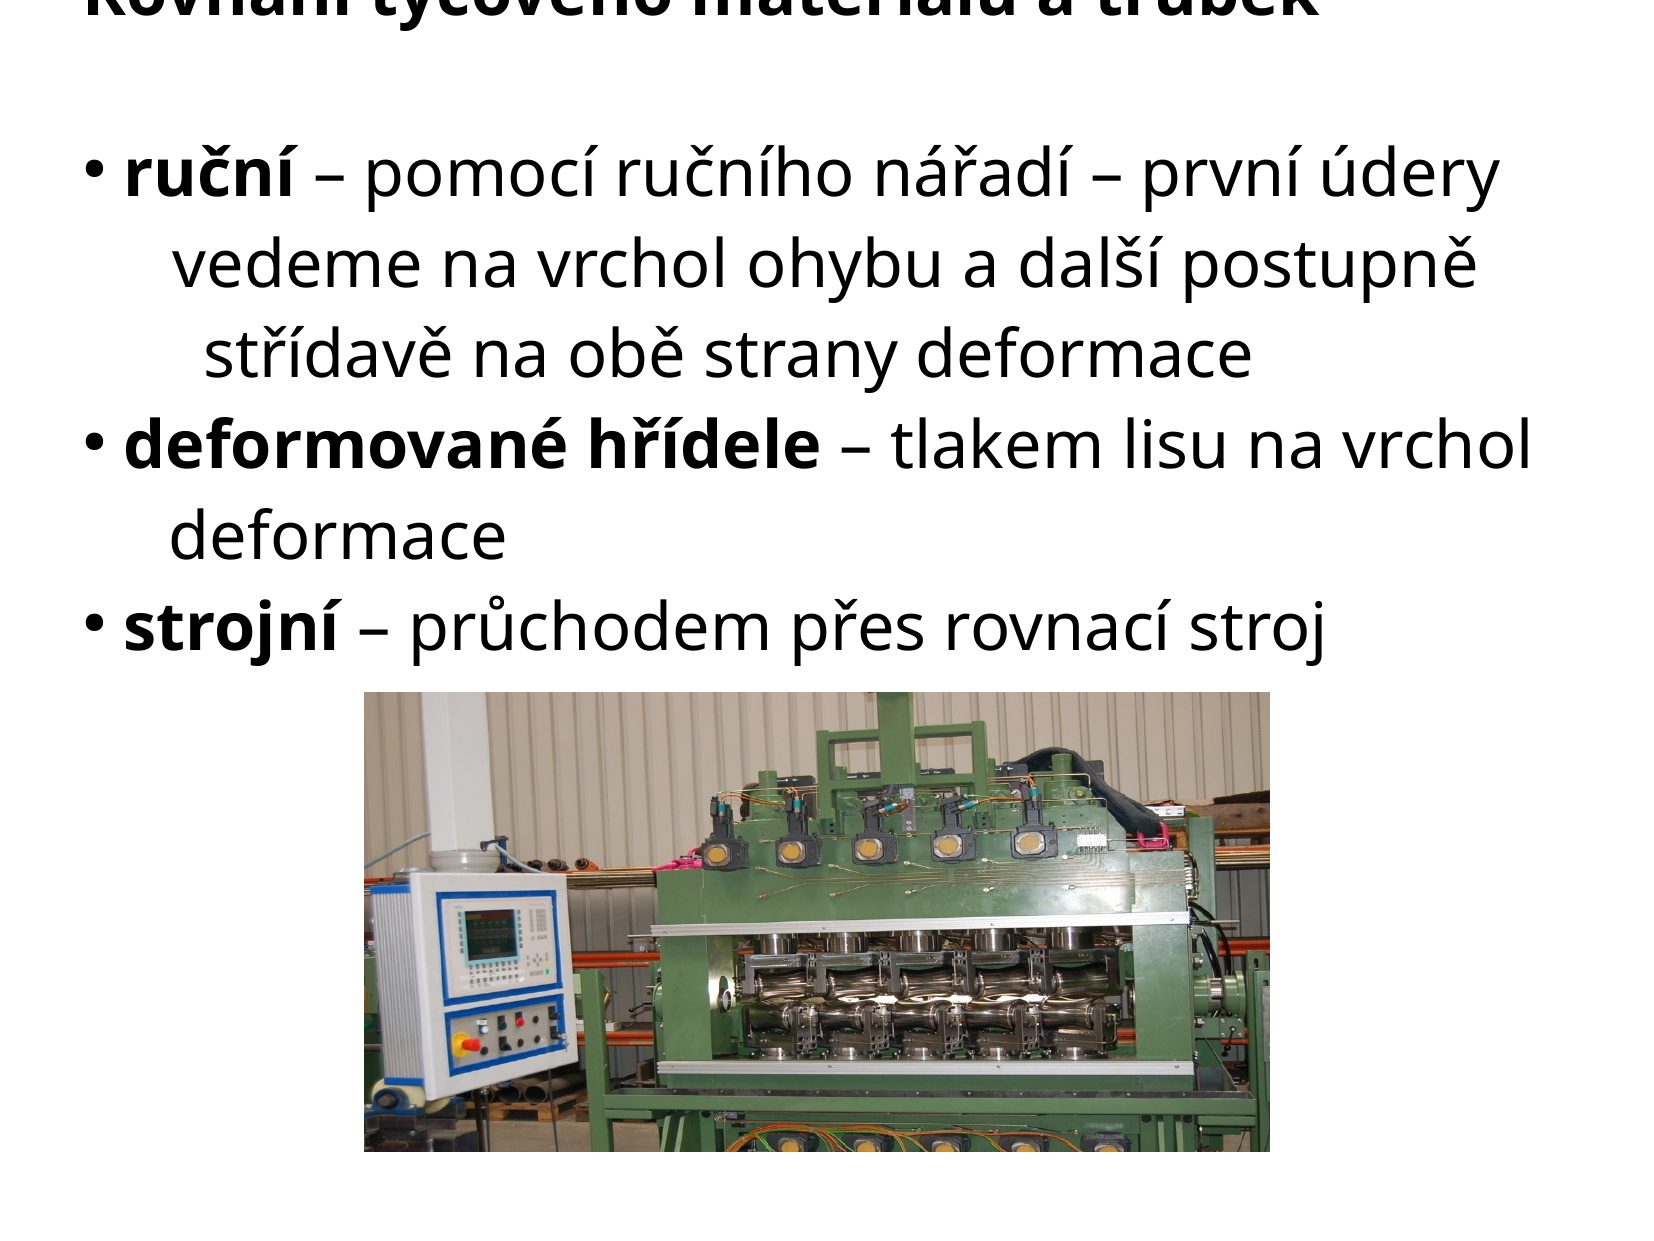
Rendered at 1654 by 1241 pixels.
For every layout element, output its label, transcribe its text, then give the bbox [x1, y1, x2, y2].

picture [364, 692, 1270, 1152]
subtitle Rovnání tyčového materiálu a trubek ruční – pomocí ručního nářadí – první údery vedeme na vrchol ohybu a další postupně střídavě na obě strany deformace deformované hřídele – tlakem lisu na vrchol deformace strojní – průchodem přes rovnací stroj [82, 36, 1571, 1122]
